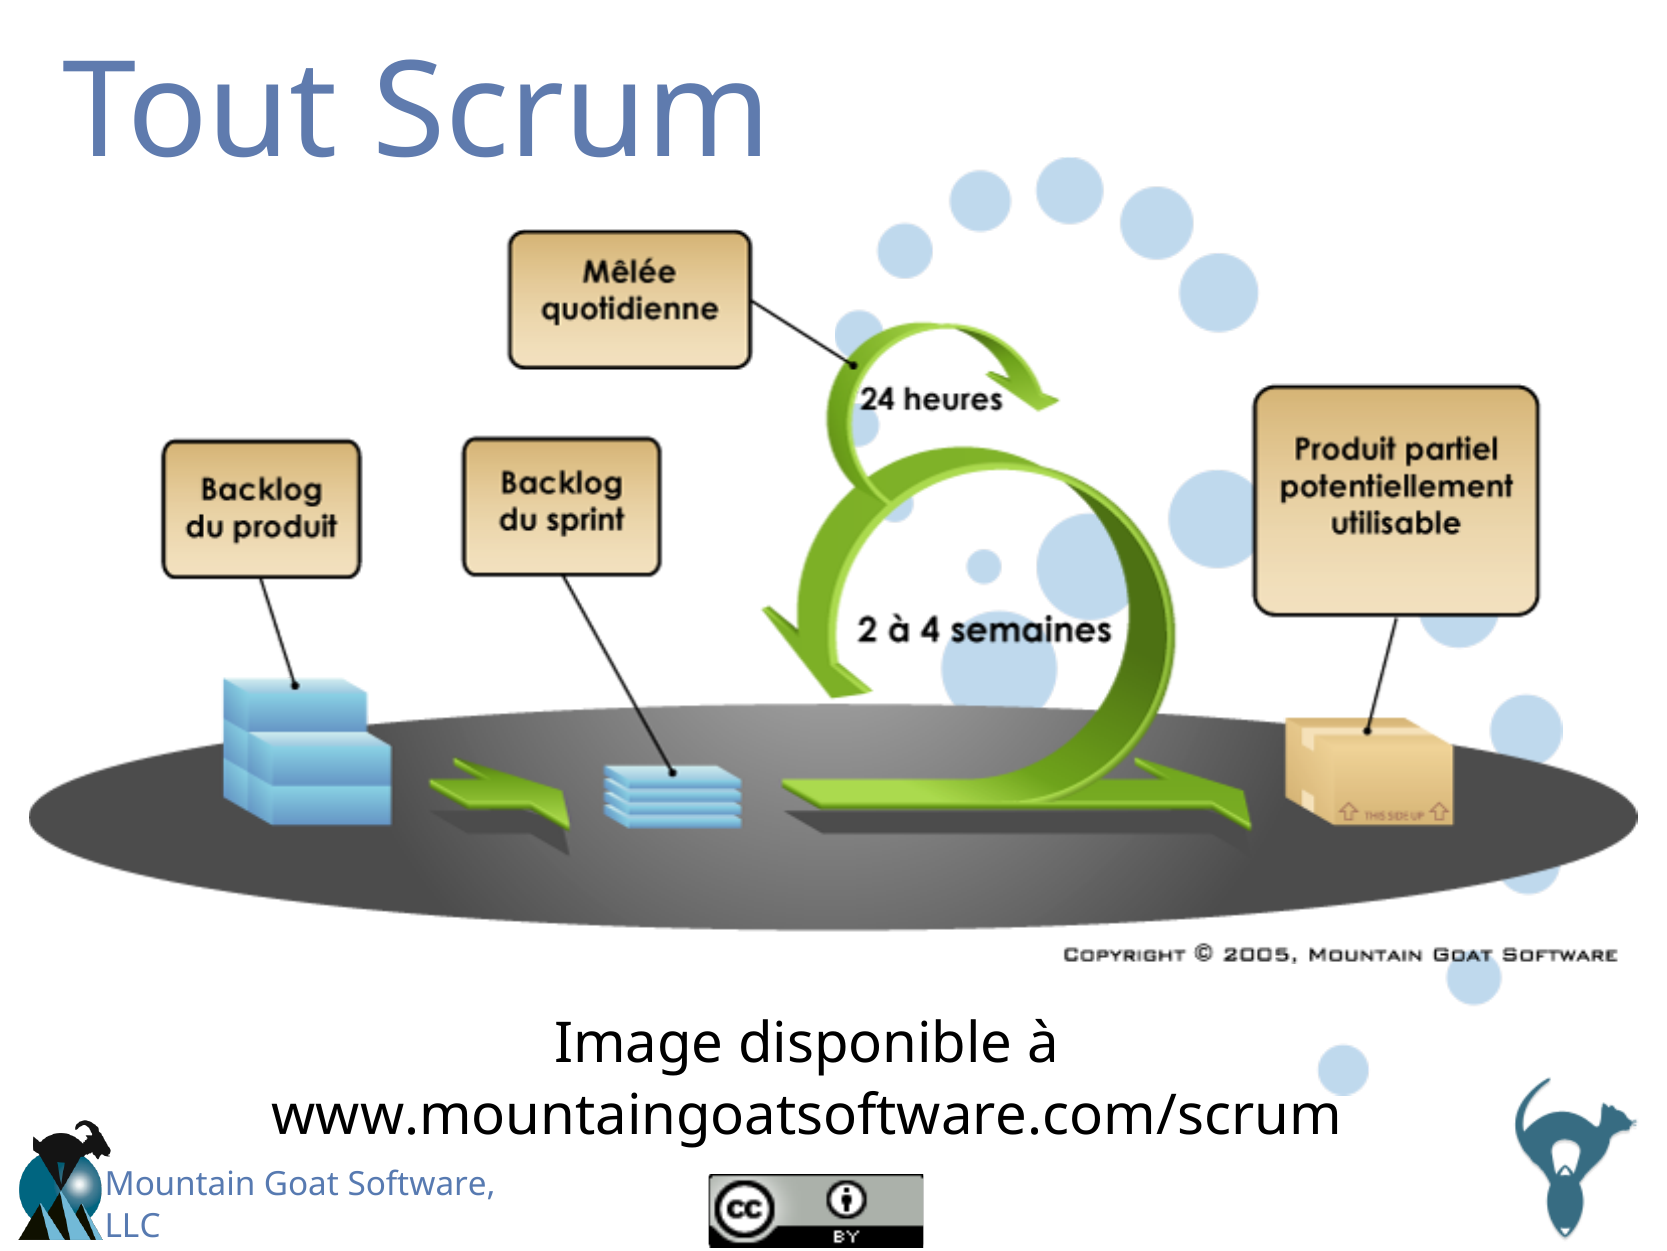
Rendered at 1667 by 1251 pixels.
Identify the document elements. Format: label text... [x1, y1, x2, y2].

title Tout Scrum [56, 18, 1609, 194]
picture [18, 1120, 111, 1240]
text_box Image disponible à www.mountaingoatsoftware.com/scrum [253, 1006, 1360, 1148]
picture [29, 194, 1667, 1251]
